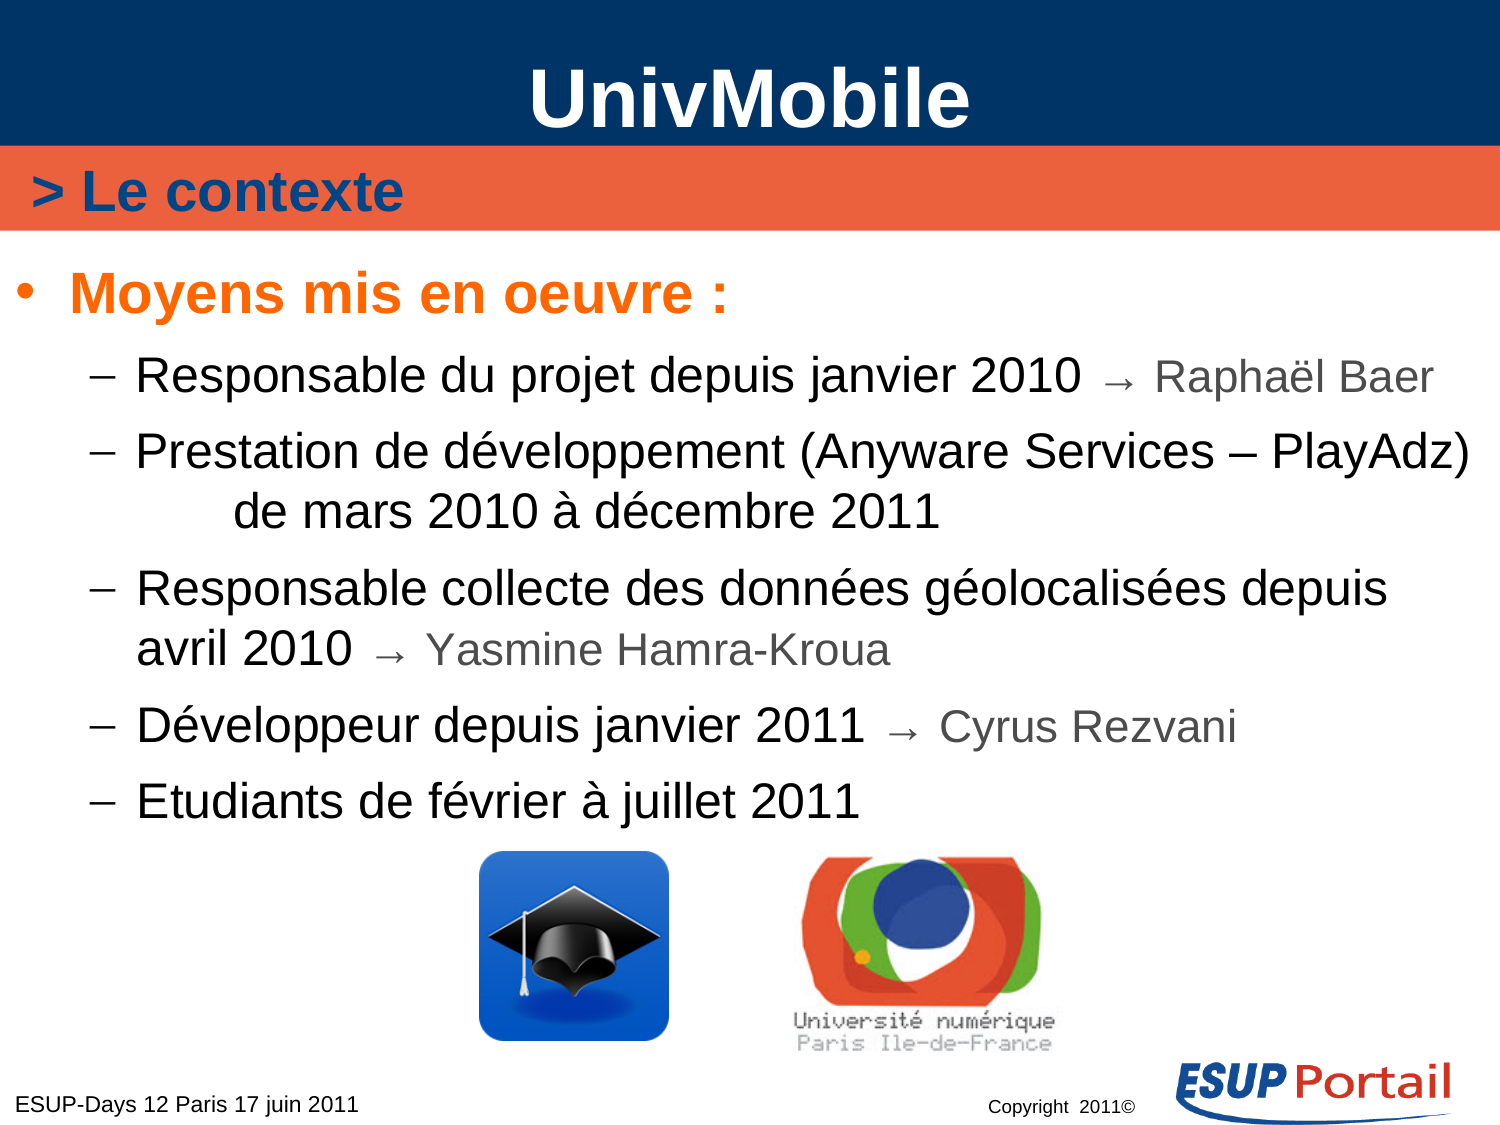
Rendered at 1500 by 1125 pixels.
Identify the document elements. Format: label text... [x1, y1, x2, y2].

text_box ESUP-Days 12 Paris 17 juin 2011 [0, 1074, 632, 1125]
text_box > Le contexte [0, 145, 1500, 231]
text_box Moyens mis en oeuvre : Responsable du projet depuis janvier 2010 → Raphaël Baer Prestation de développement (Anyware Services – PlayAdz) de mars 2010 à décembre 2011 Responsable collecte des données géolocalisées depuis avril 2010 → Yasmine Hamra-Kroua Développeur depuis janvier 2011 → Cyrus Rezvani Etudiants de février à juillet 2011 [0, 236, 1500, 1074]
picture [479, 851, 669, 1041]
picture [783, 850, 1063, 1058]
text_box UnivMobile [0, 0, 1500, 145]
picture [1175, 1074, 1451, 1125]
